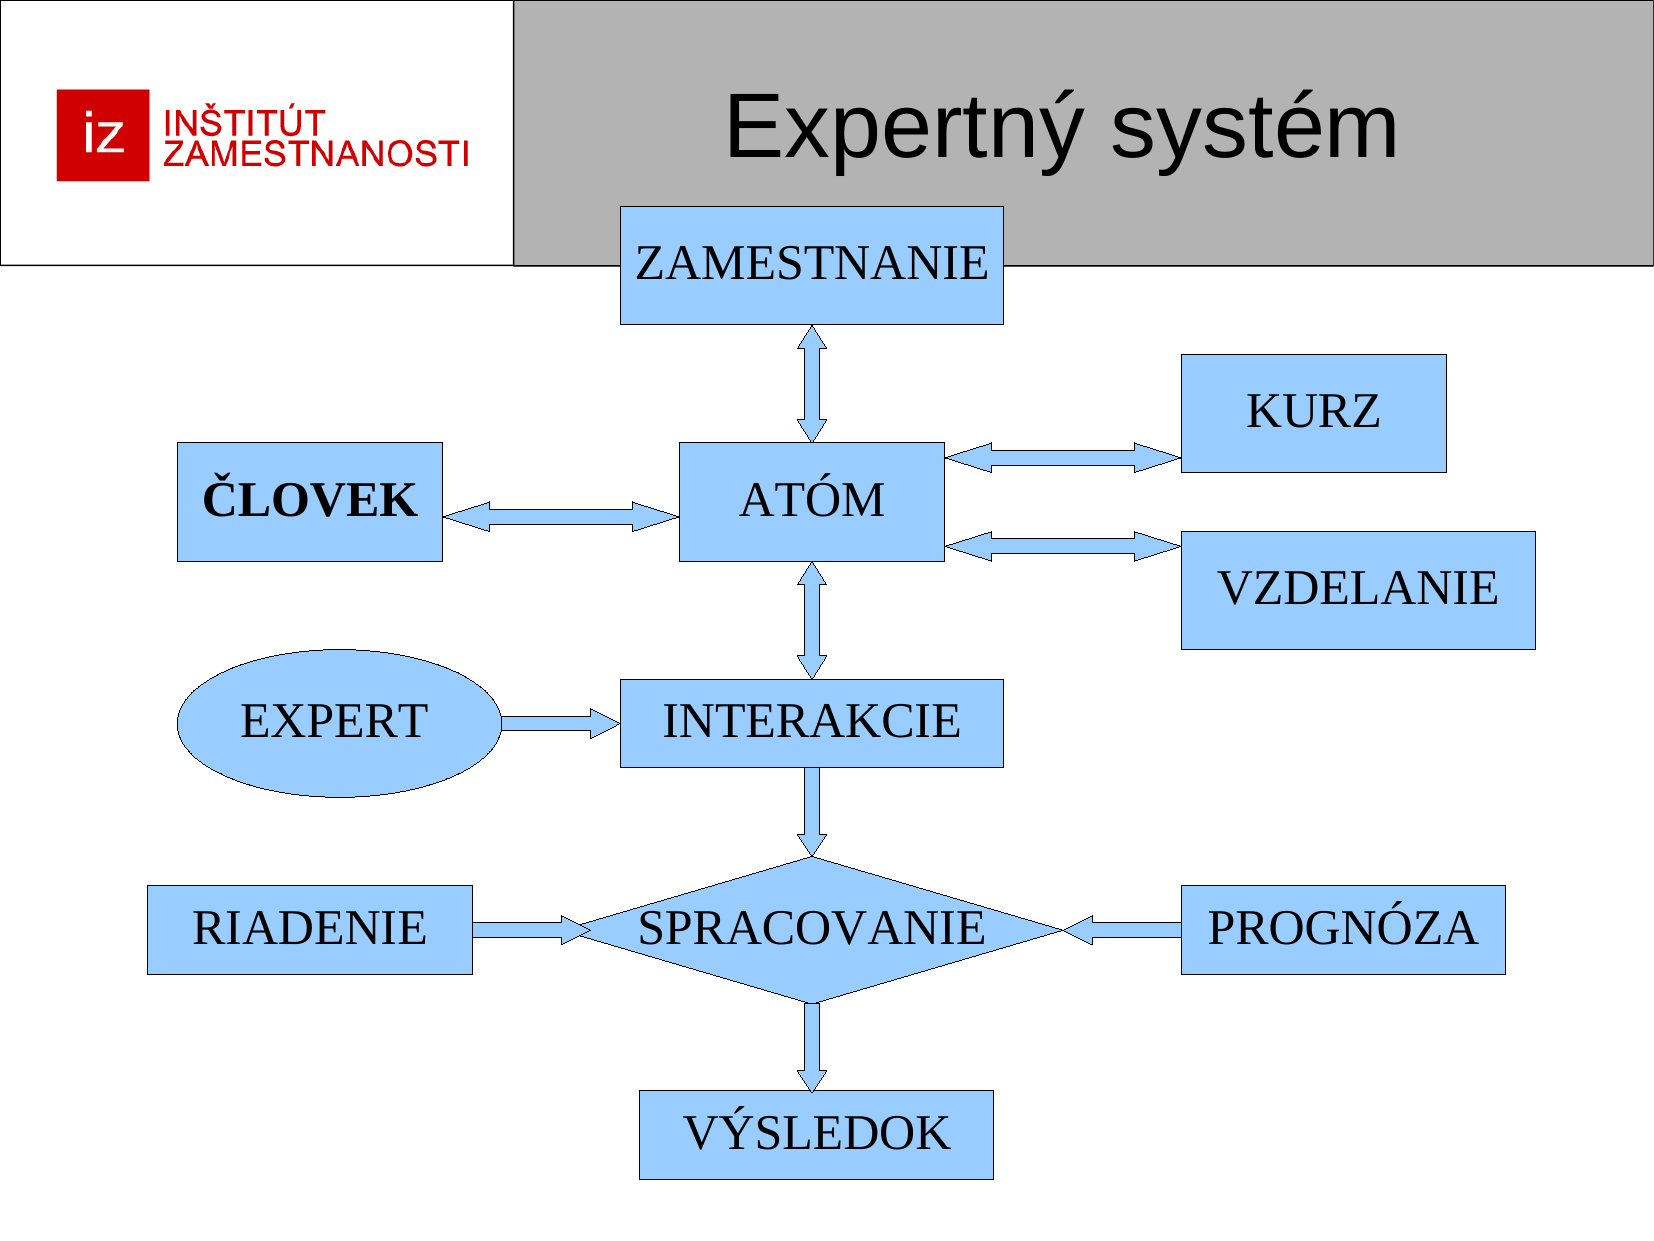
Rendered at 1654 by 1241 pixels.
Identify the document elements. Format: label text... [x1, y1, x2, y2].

text_box [473, 915, 591, 945]
text_box [797, 561, 827, 680]
text_box VÝSLEDOK [639, 1090, 994, 1180]
picture [5, 8, 512, 257]
text_box VZDELANIE [1181, 531, 1536, 650]
title Expertný systém [561, 29, 1565, 237]
text_box [797, 1003, 827, 1093]
text_box [1062, 915, 1182, 945]
text_box RIADENIE [147, 885, 473, 975]
text_box KURZ [1181, 354, 1447, 473]
text_box ČLOVEK [177, 442, 443, 562]
text_box [944, 442, 1181, 473]
text_box [501, 708, 621, 739]
text_box PROGNÓZA [1181, 885, 1506, 975]
text_box ZAMESTNANIE [620, 206, 1004, 325]
text_box INTERAKCIE [620, 679, 1004, 768]
text_box SPRACOVANIE [580, 856, 1063, 1003]
text_box ATÓM [679, 442, 945, 562]
text_box [442, 501, 679, 532]
text_box EXPERT [177, 649, 502, 798]
text_box [944, 531, 1182, 562]
text_box [797, 767, 827, 857]
text_box [797, 324, 827, 443]
